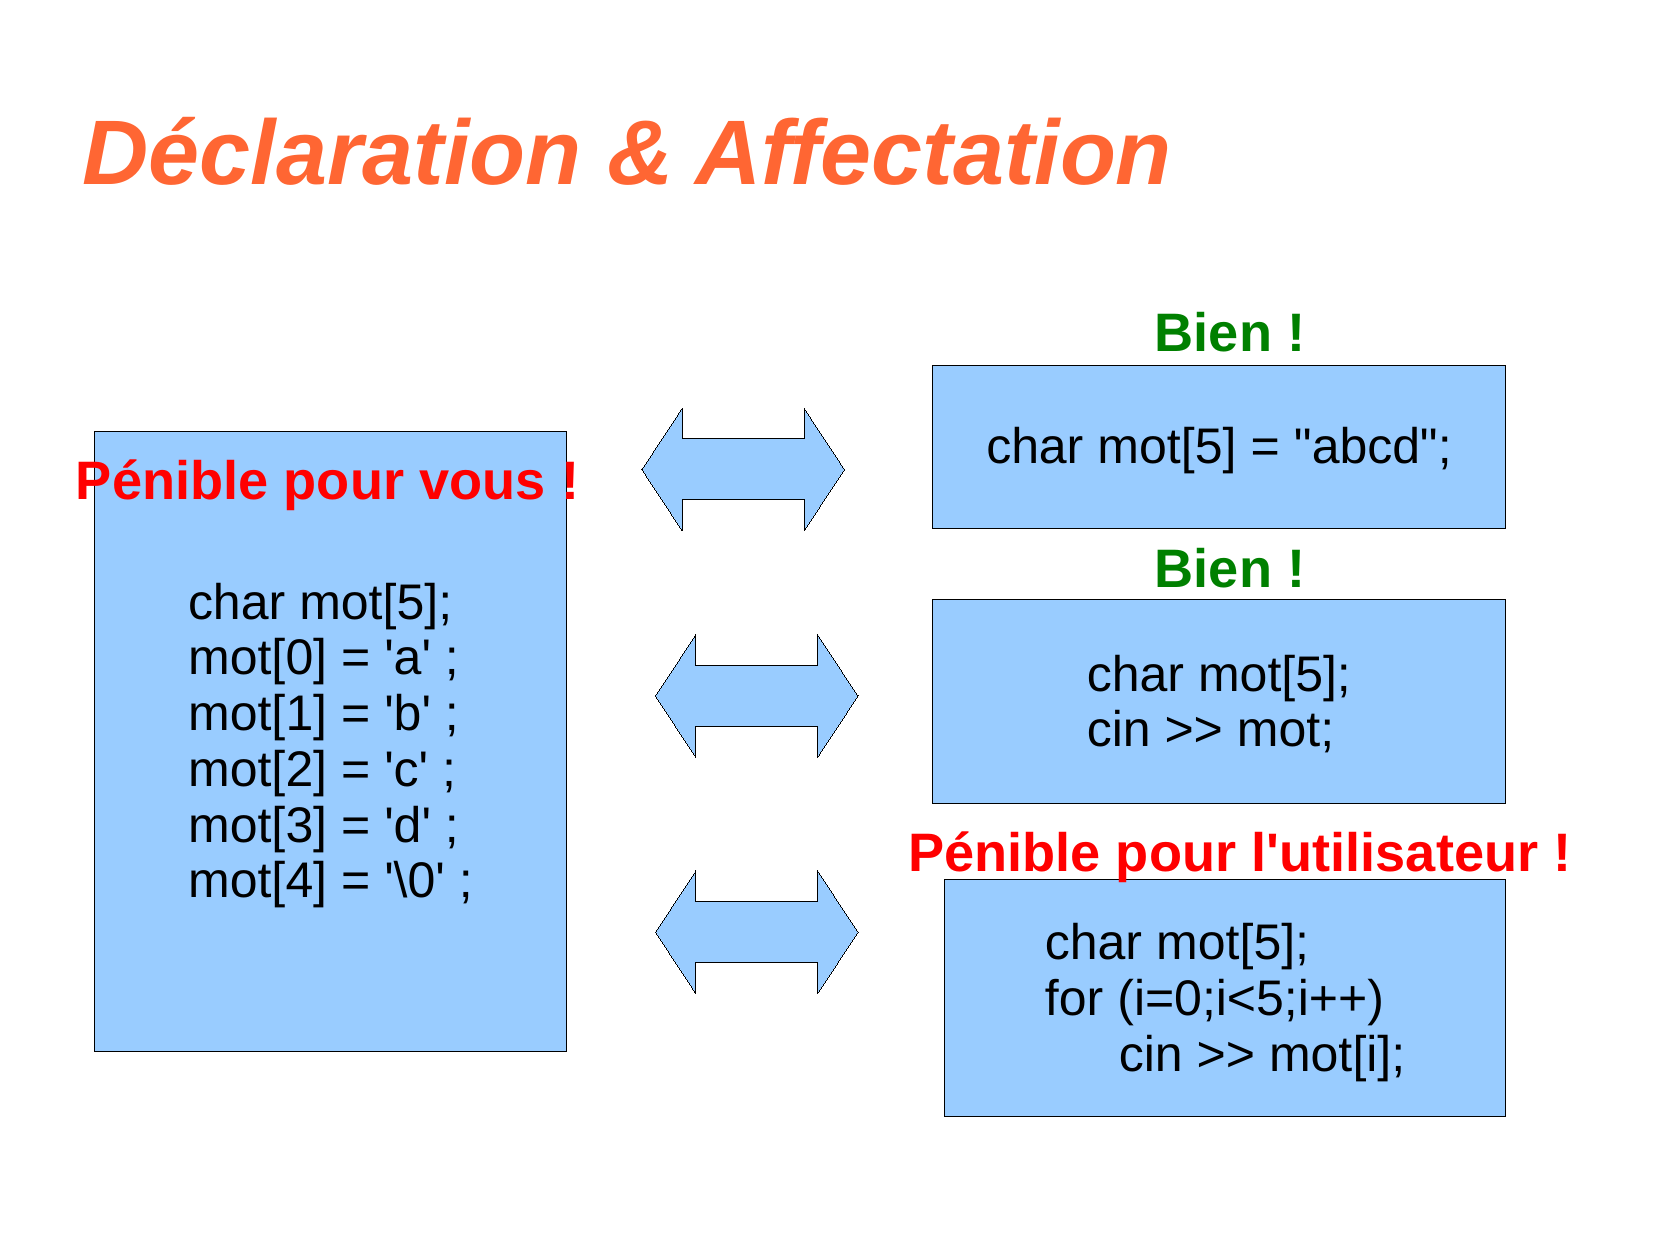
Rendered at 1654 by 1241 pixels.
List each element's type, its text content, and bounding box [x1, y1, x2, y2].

text_box [675, 520, 683, 531]
text_box char mot[5]; for (i=0;i<5;i++) cin >> mot[i]; [944, 892, 1506, 1117]
text_box [659, 408, 845, 531]
text_box Pénible pour vous ! [0, 442, 697, 520]
text_box char mot[5] = "abcd"; [932, 365, 1506, 529]
text_box char mot[5]; cin >> mot; [932, 599, 1506, 804]
text_box Bien ! [1139, 531, 1465, 609]
text_box char mot[5]; mot[0] = 'a' ; mot[1] = 'b' ; mot[2] = 'c' ; mot[3] = 'd' ; mot[4] = '\0' ; [94, 520, 567, 1052]
text_box Pénible pour l'utilisateur ! [885, 815, 1595, 892]
title Déclaration & Affectation [82, 49, 1571, 257]
text_box char mot[5]; mot[0] = 'a' ; mot[1] = 'b' ; mot[2] = 'c' ; mot[3] = 'd' ; mot[4] = '\0' ; [94, 431, 567, 442]
text_box [655, 634, 859, 758]
text_box Bien ! [1139, 295, 1465, 373]
text_box [655, 870, 859, 994]
